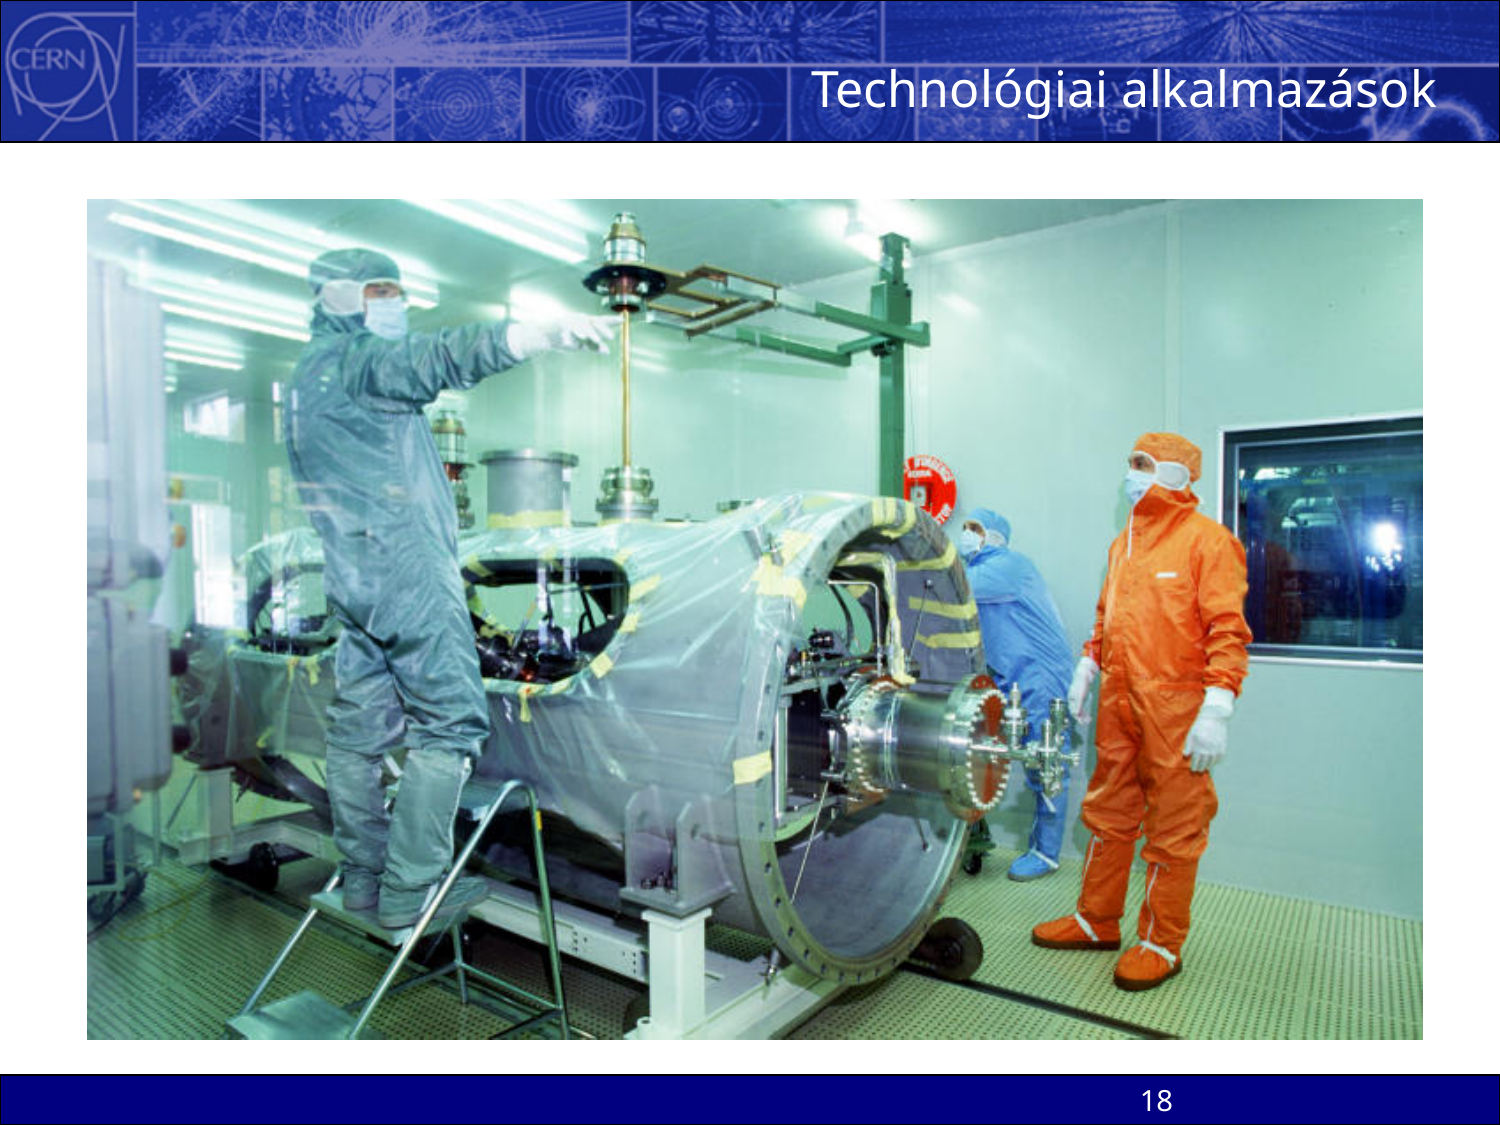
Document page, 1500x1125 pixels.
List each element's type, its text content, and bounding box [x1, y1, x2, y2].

picture [87, 199, 1423, 1040]
text_box Technológiai alkalmazások [491, 50, 1452, 126]
text_box <number> [1125, 1074, 1437, 1125]
